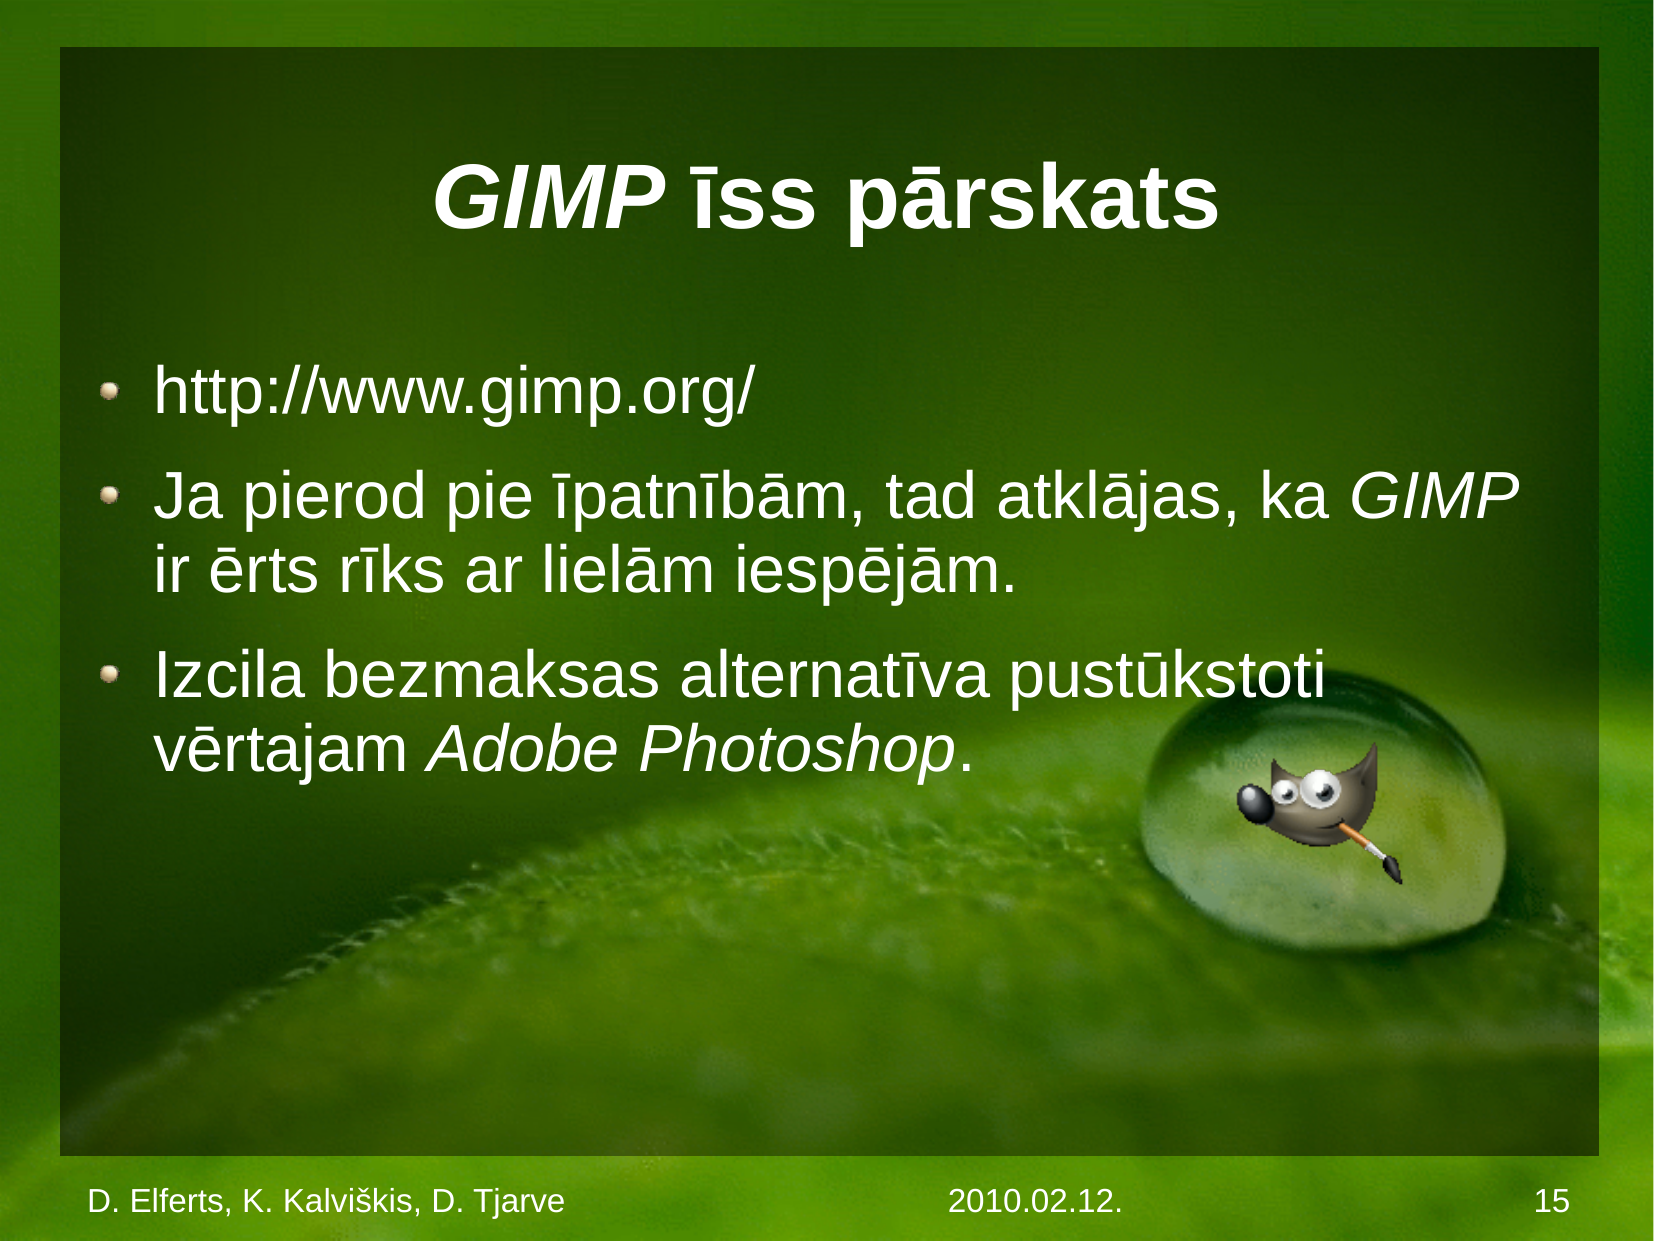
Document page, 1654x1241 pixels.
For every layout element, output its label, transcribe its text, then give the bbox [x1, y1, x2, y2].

list http://www.gimp.org/ Ja pierod pie īpatnībām, tad atklājas, ka GIMP ir ērts rīks ar lielām iespējām. Izcila bezmaksas alternatīva pustūkstoti vērtajam Adobe Photoshop. [82, 353, 1571, 1109]
title GIMP īss pārskats [82, 73, 1571, 320]
picture [0, 0, 1654, 1241]
